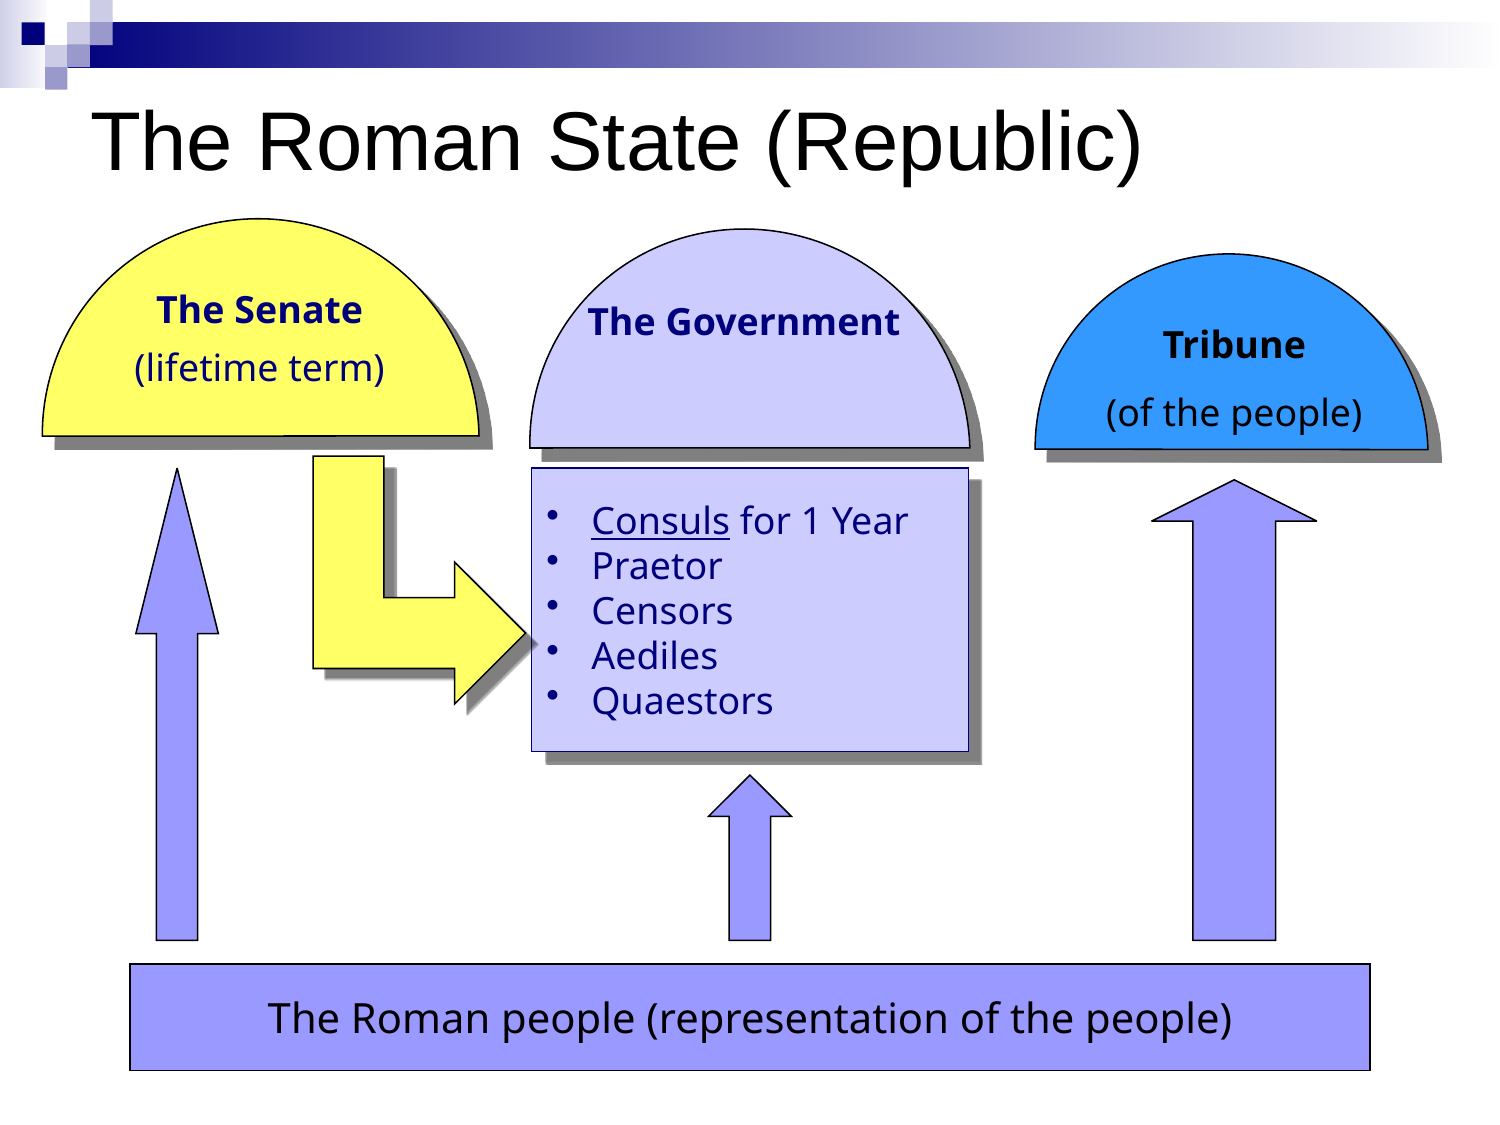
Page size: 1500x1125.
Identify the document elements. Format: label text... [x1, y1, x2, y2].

text_box The Senate (lifetime term) [100, 278, 420, 397]
text_box The Roman people (representation of the people) [129, 964, 1370, 1071]
text_box Consuls for 1 Year Praetor Censors Aediles Quaestors [531, 467, 969, 752]
text_box [313, 456, 526, 704]
text_box [1089, 253, 1370, 313]
text_box The Government [561, 290, 928, 351]
text_box [1035, 442, 1428, 450]
text_box [42, 287, 479, 437]
text_box [1151, 479, 1317, 941]
text_box [109, 218, 409, 278]
text_box [593, 229, 898, 290]
title The Roman State (Republic) [75, 66, 1425, 209]
text_box [135, 468, 219, 941]
text_box [708, 775, 792, 941]
text_box Tribune (of the people) [1033, 313, 1436, 442]
text_box [529, 324, 970, 448]
